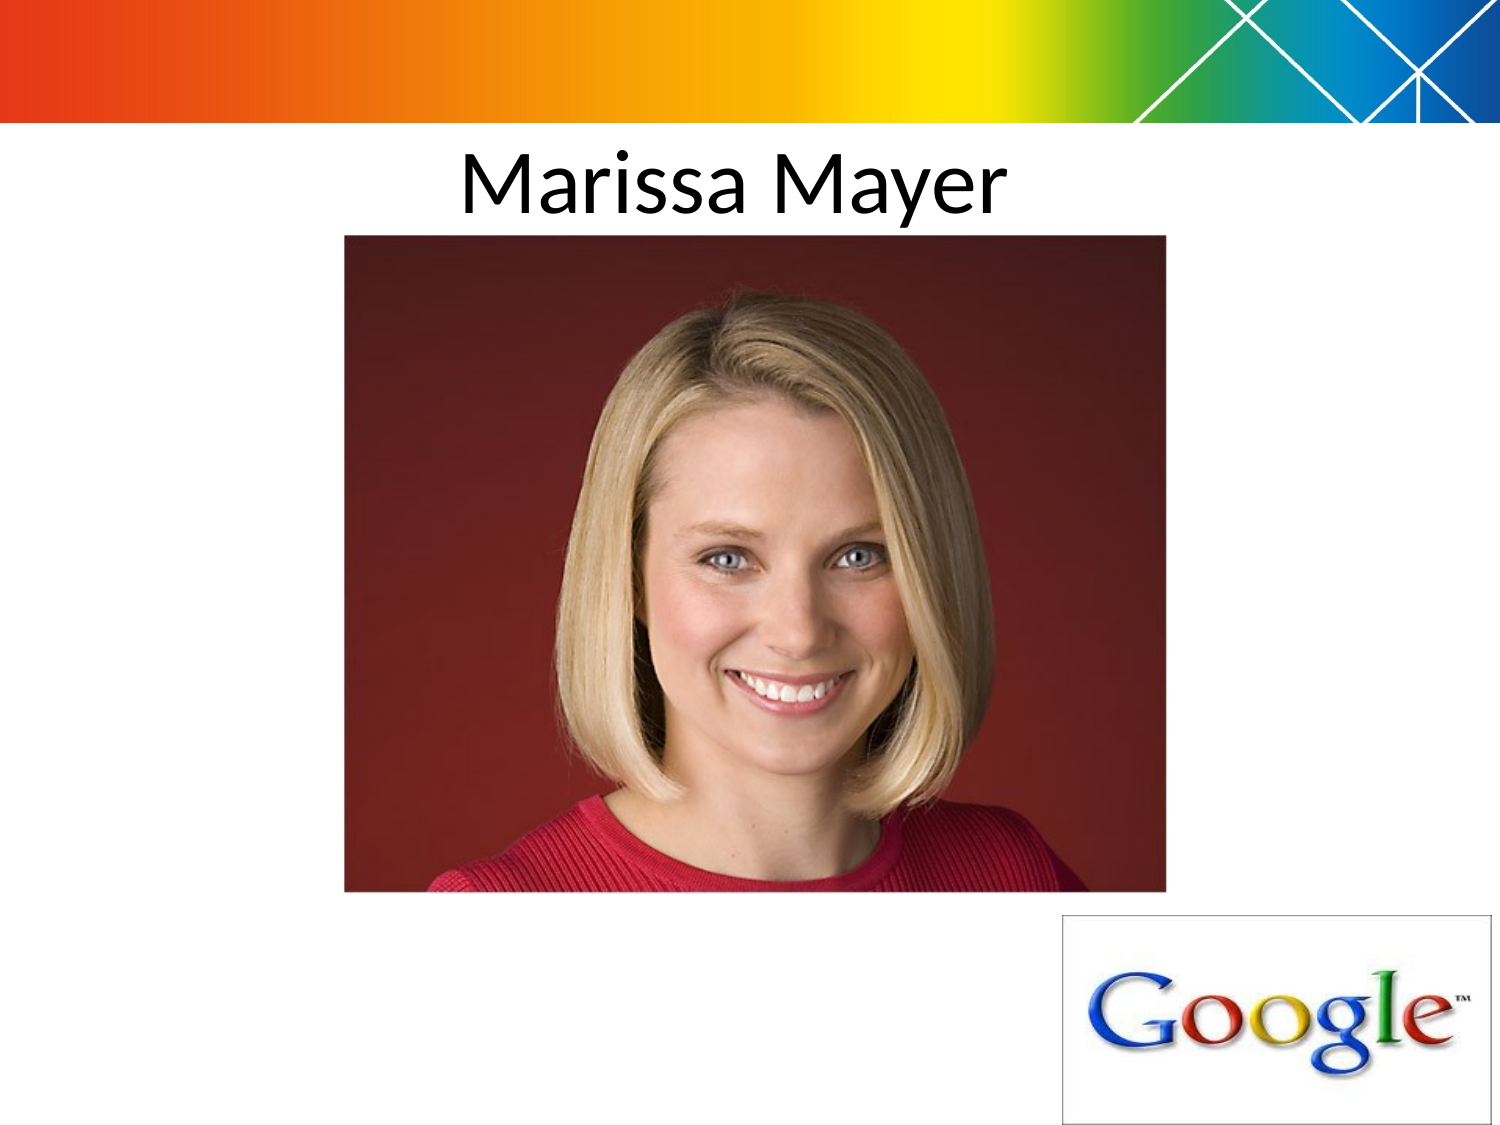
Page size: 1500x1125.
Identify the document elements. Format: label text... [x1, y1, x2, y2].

title Marissa Mayer [59, 59, 1410, 295]
picture [1340, 0, 1500, 123]
picture [343, 234, 1168, 894]
picture [0, 0, 1306, 123]
picture [1062, 915, 1492, 1125]
